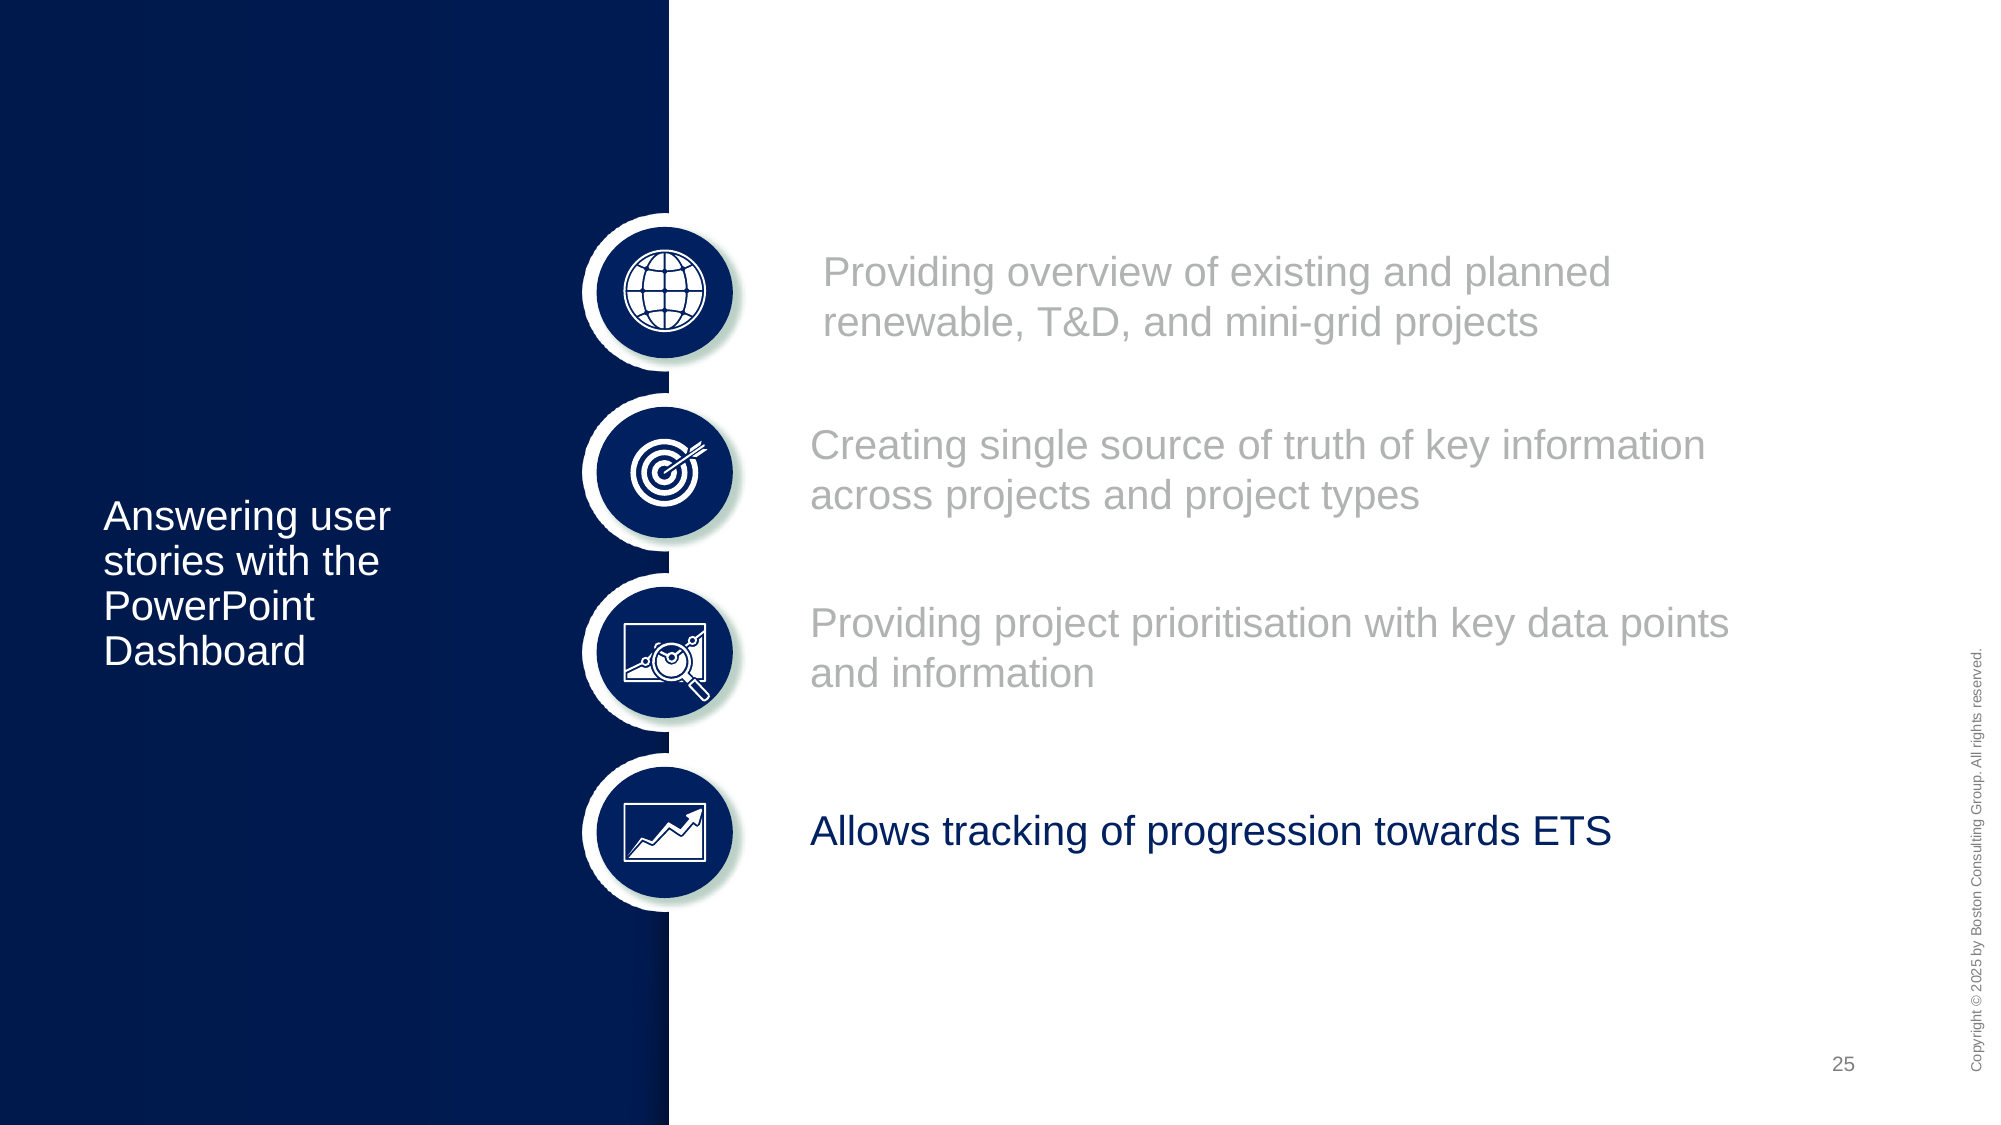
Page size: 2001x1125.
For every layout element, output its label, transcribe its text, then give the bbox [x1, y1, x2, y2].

text_box [596, 406, 733, 539]
text_box Creating single source of truth of key information across projects and project types [807, 415, 1810, 520]
text_box Answering user stories with the PowerPoint Dashboard [101, 486, 522, 676]
picture [582, 573, 749, 734]
picture [582, 213, 749, 374]
text_box Providing project prioritisation with key data points and information [807, 593, 1810, 698]
text_box [596, 586, 733, 719]
text_box [596, 766, 733, 899]
picture [582, 393, 749, 554]
text_box Providing overview of existing and planned renewable, T&D, and mini-grid projects [807, 237, 1810, 354]
text_box [596, 226, 733, 359]
text_box Allows tracking of progression towards ETS [807, 801, 1810, 856]
picture [582, 753, 749, 914]
